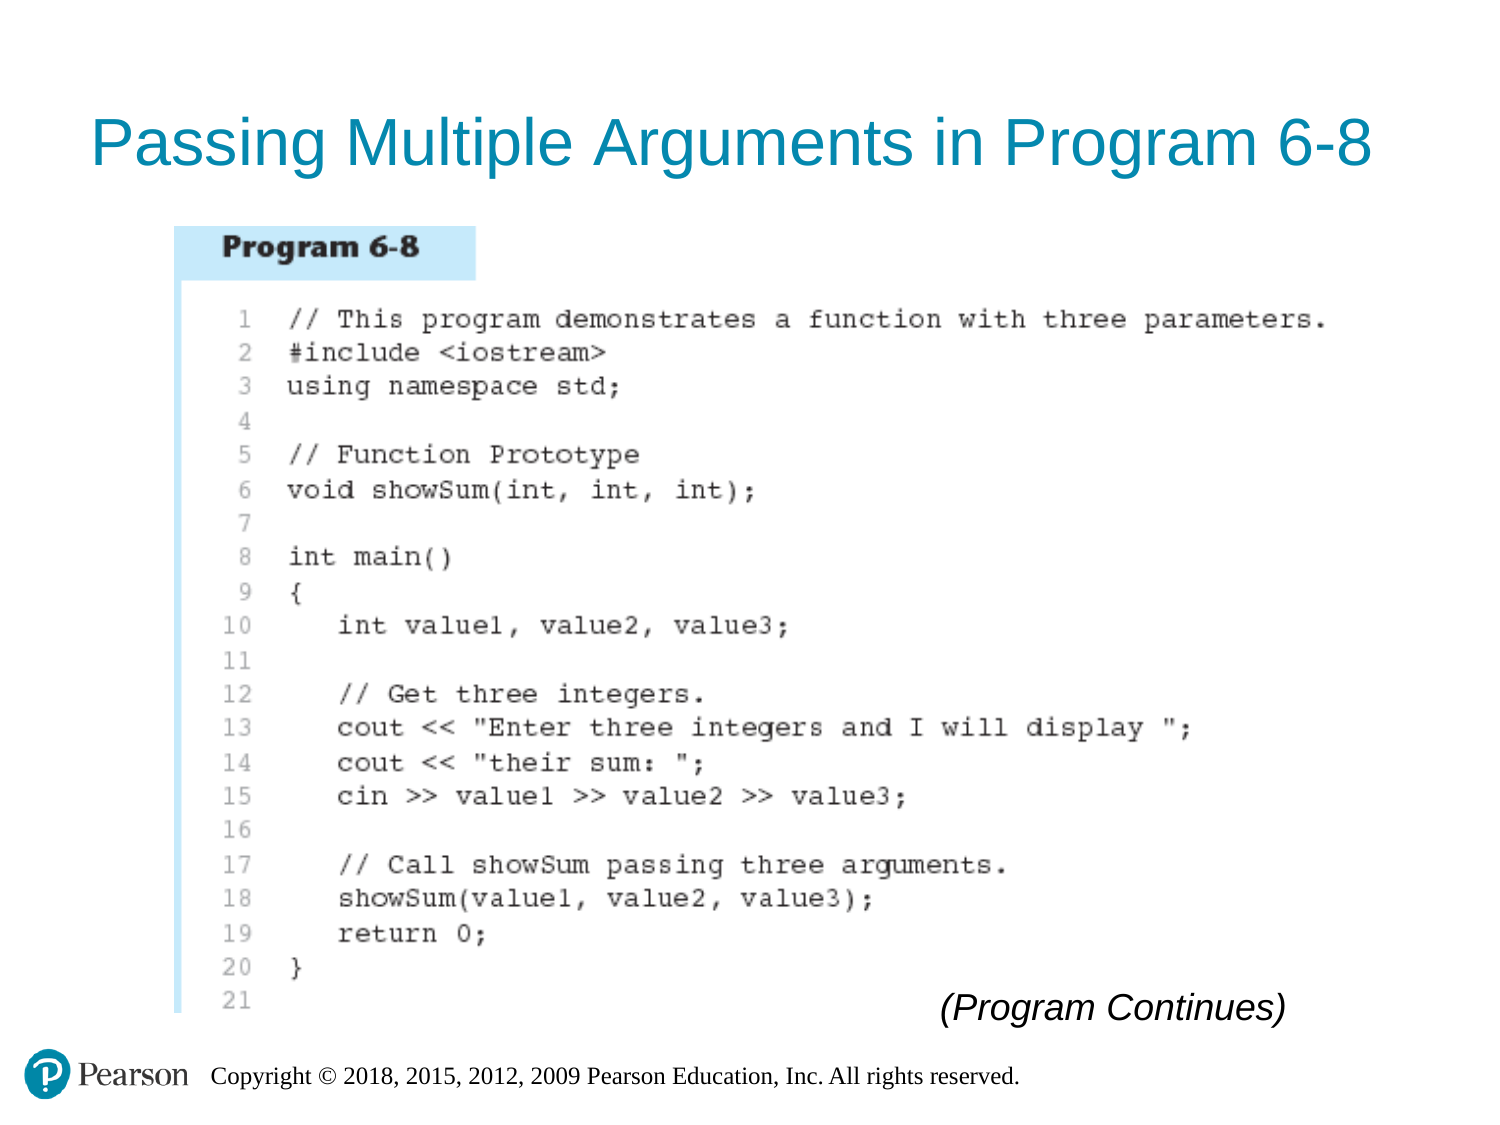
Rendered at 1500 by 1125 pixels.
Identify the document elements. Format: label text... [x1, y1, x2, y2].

picture [174, 233, 1338, 1013]
title Passing Multiple Arguments in Program 6-8 [75, 45, 1426, 233]
text_box (Program Continues) [924, 975, 1438, 1051]
